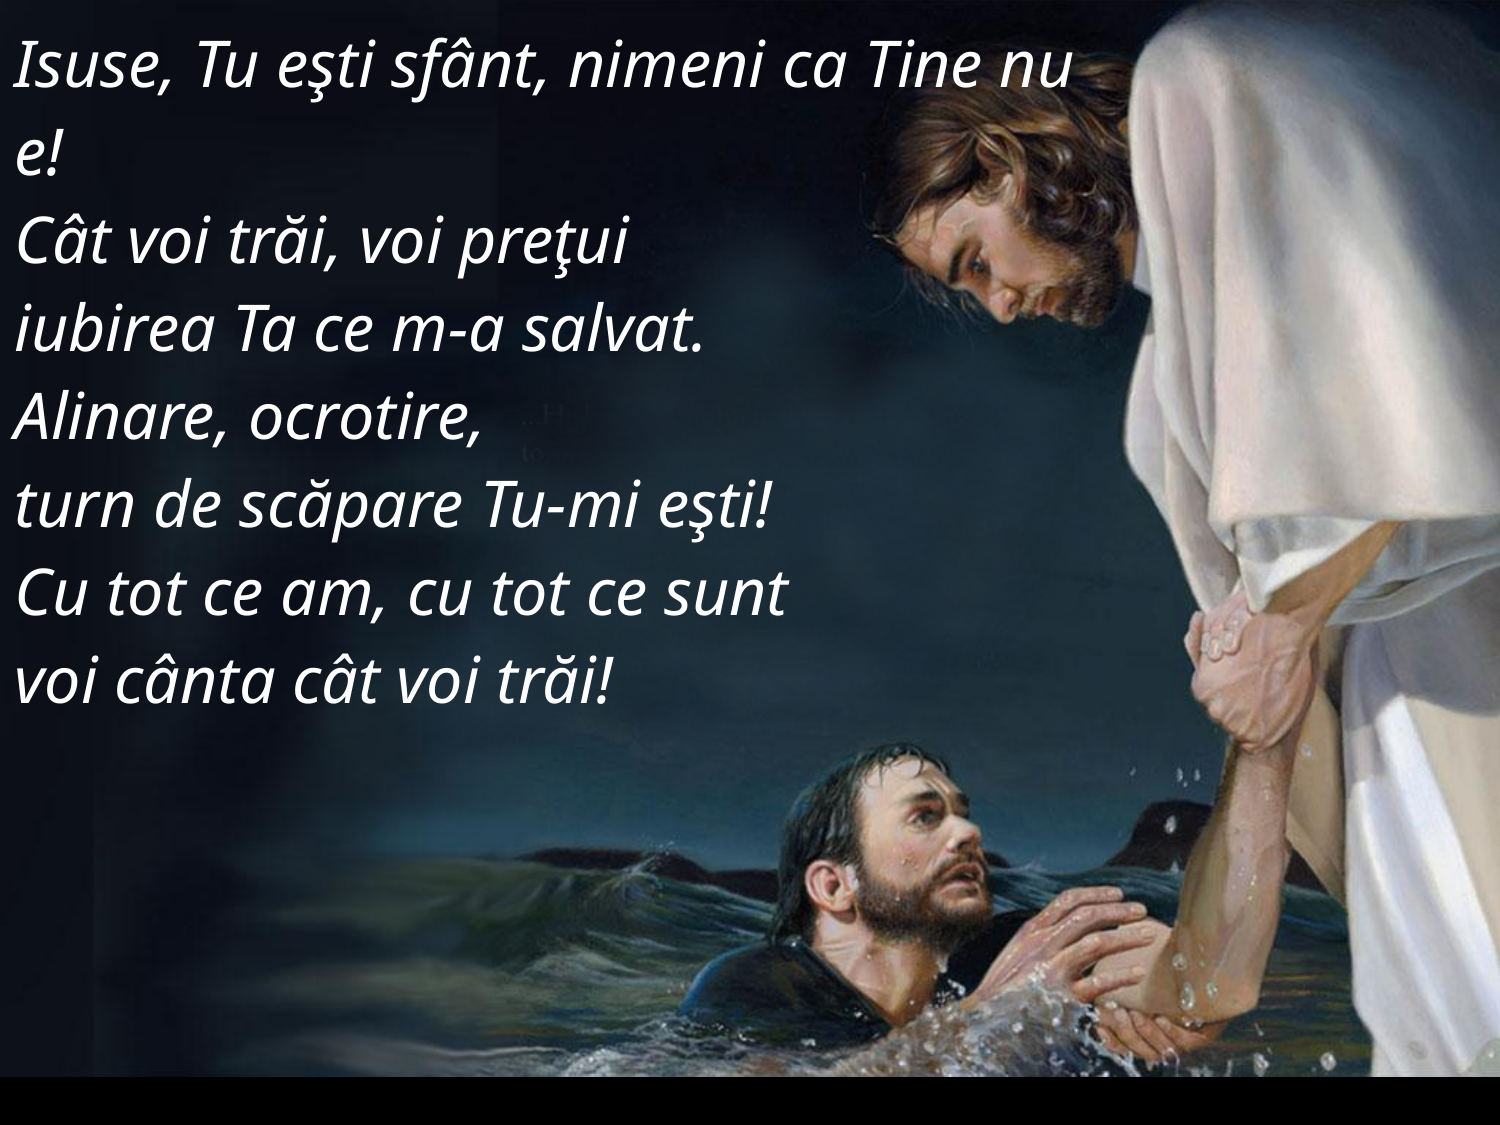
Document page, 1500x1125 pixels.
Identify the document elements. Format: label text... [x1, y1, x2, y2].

text_box Isuse, Tu eşti sfânt, nimeni ca Tine nu e! Cât voi trăi, voi preţui iubirea Ta ce m-a salvat. Alinare, ocrotire, turn de scăpare Tu-mi eşti! Cu tot ce am, cu tot ce sunt voi cânta cât voi trăi! [0, 11, 1148, 751]
picture [0, 0, 1500, 1077]
